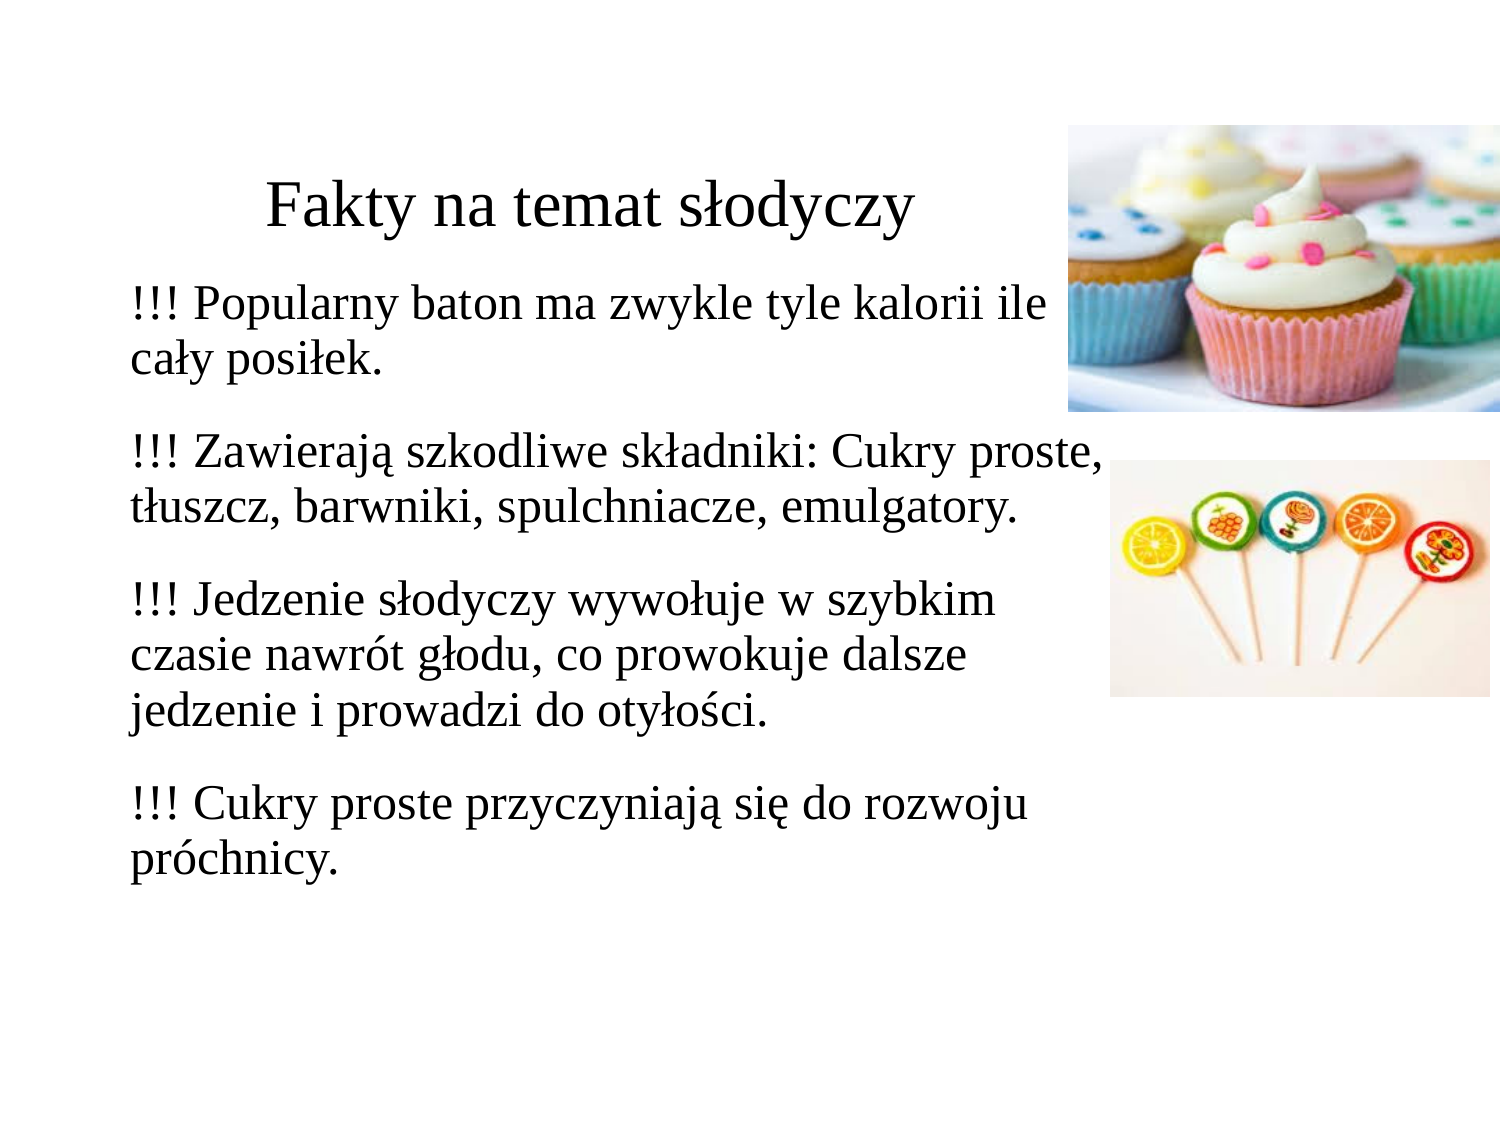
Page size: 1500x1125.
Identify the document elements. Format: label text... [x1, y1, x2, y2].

text_box Fakty na temat słodyczy [112, 99, 1388, 267]
picture [1110, 460, 1490, 697]
picture [1068, 125, 1500, 412]
text_box !!! Popularny baton ma zwykle tyle kalorii ile cały posiłek. !!! Zawierają szkodliwe składniki: Cukry proste, tłuszcz, barwniki, spulchniacze, emulgatory. !!! Jedzenie słodyczy wywołuje w szybkim czasie nawrót głodu, co prowokuje dalsze jedzenie i prowadzi do otyłości. !!! Cukry proste przyczyniają się do rozwoju próchnicy. [41, 267, 1128, 1047]
